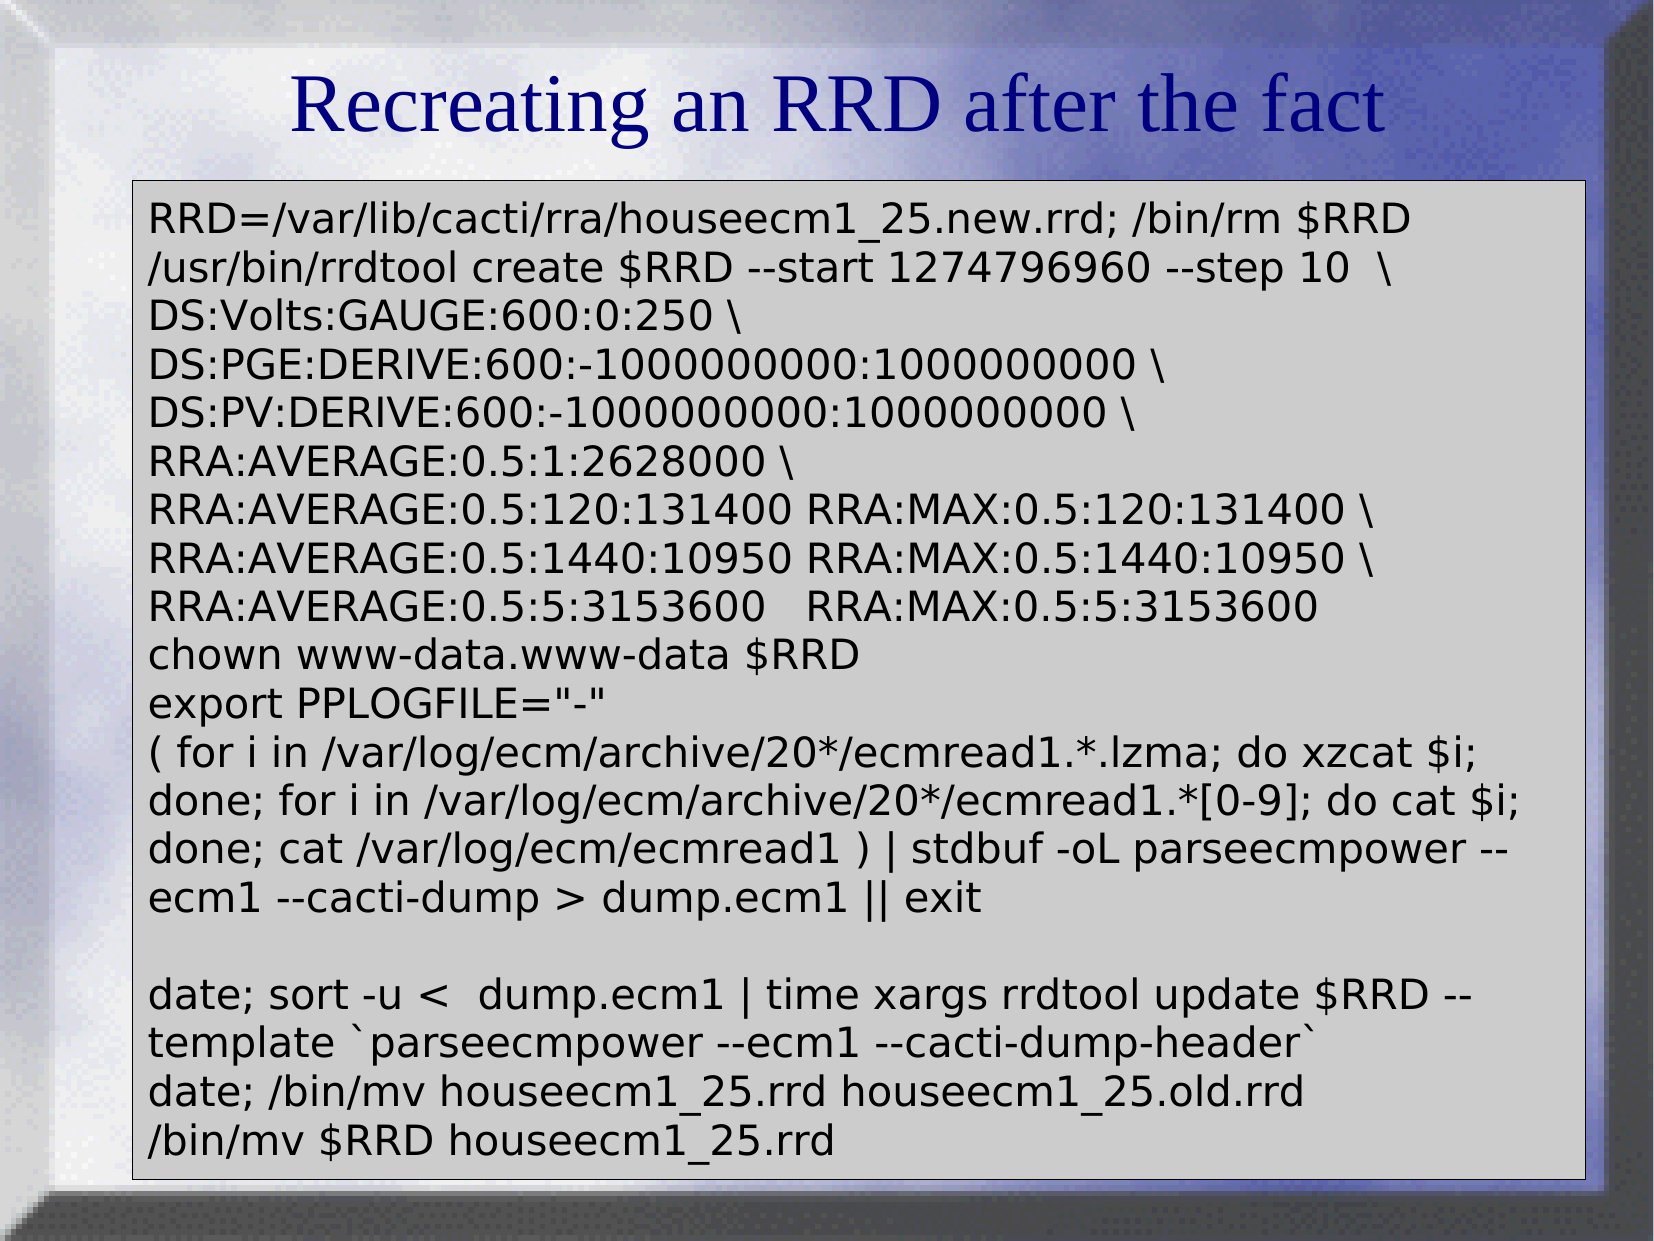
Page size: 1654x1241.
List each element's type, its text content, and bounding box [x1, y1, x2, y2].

picture [0, 0, 1654, 1241]
title Recreating an RRD after the fact [122, 54, 1554, 153]
text_box RRD=/var/lib/cacti/rra/houseecm1_25.new.rrd; /bin/rm $RRD /usr/bin/rrdtool create $RRD --start 1274796960 --step 10 \ DS:Volts:GAUGE:600:0:250 \ DS:PGE:DERIVE:600:-1000000000:1000000000 \ DS:PV:DERIVE:600:-1000000000:1000000000 \ RRA:AVERAGE:0.5:1:2628000 \ RRA:AVERAGE:0.5:120:131400 RRA:MAX:0.5:120:131400 \ RRA:AVERAGE:0.5:1440:10950 RRA:MAX:0.5:1440:10950 \ RRA:AVERAGE:0.5:5:3153600 RRA:MAX:0.5:5:3153600 chown www-data.www-data $RRD export PPLOGFILE="-" ( for i in /var/log/ecm/archive/20*/ecmread1.*.lzma; do xzcat $i; done; for i in /var/log/ecm/archive/20*/ecmread1.*[0-9]; do cat $i; done; cat /var/log/ecm/ecmread1 ) | stdbuf -oL parseecmpower --ecm1 --cacti-dump > dump.ecm1 || exit date; sort -u < dump.ecm1 | time xargs rrdtool update $RRD --template `parseecmpower --ecm1 --cacti-dump-header` date; /bin/mv houseecm1_25.rrd houseecm1_25.old.rrd /bin/mv $RRD houseecm1_25.rrd [132, 180, 1586, 1180]
